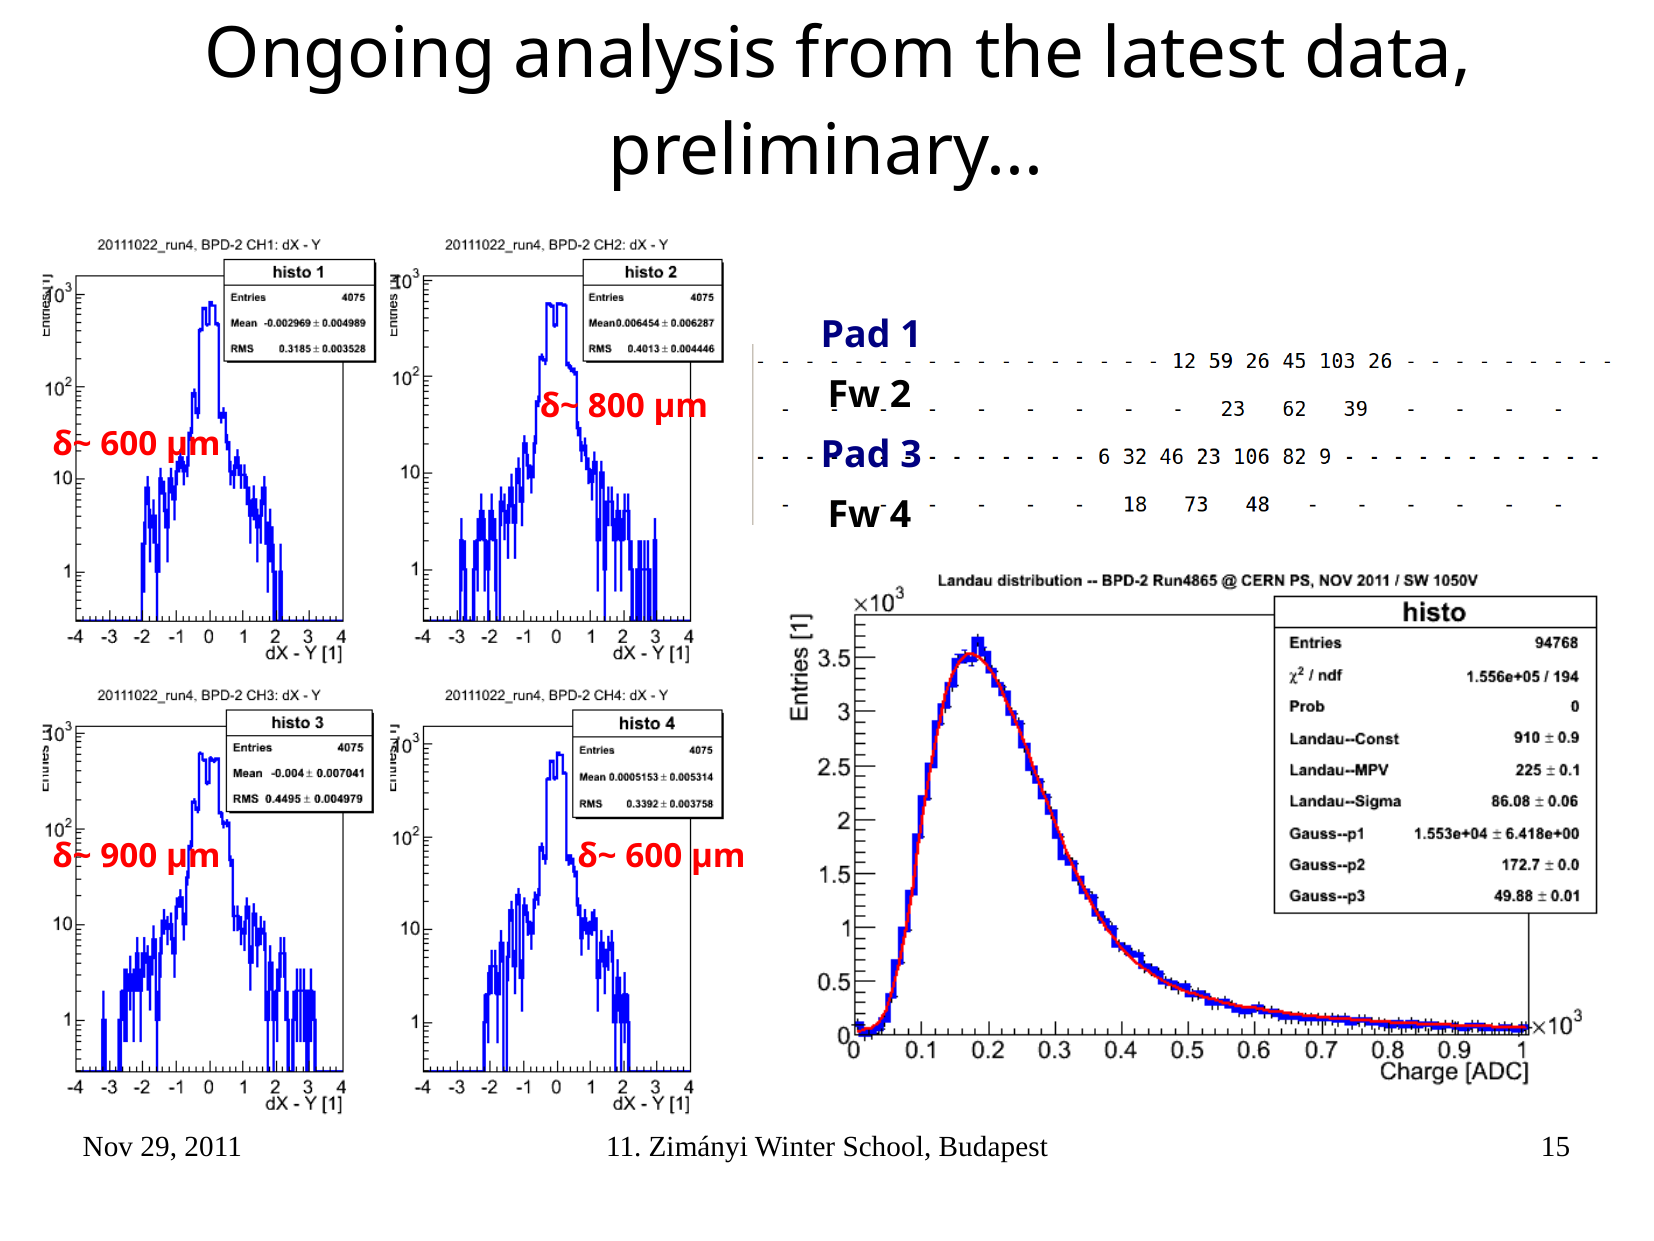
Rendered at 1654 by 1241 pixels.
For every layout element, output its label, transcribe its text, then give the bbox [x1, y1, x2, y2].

picture [37, 224, 732, 1126]
text_box δ~ 800 μm [525, 375, 746, 451]
picture [771, 562, 1613, 1088]
text_box Fw 2 [813, 360, 931, 420]
text_box Pad 3 [805, 420, 938, 488]
text_box δ~ 600 μm [562, 825, 784, 901]
title Ongoing analysis from the latest data, preliminary... [82, 0, 1571, 198]
picture [750, 344, 813, 526]
text_box Fw 4 [813, 480, 931, 548]
text_box δ~ 600 μm [37, 412, 259, 488]
picture [931, 344, 1621, 526]
text_box δ~ 900 μm [37, 825, 259, 901]
text_box Pad 1 [805, 300, 938, 368]
